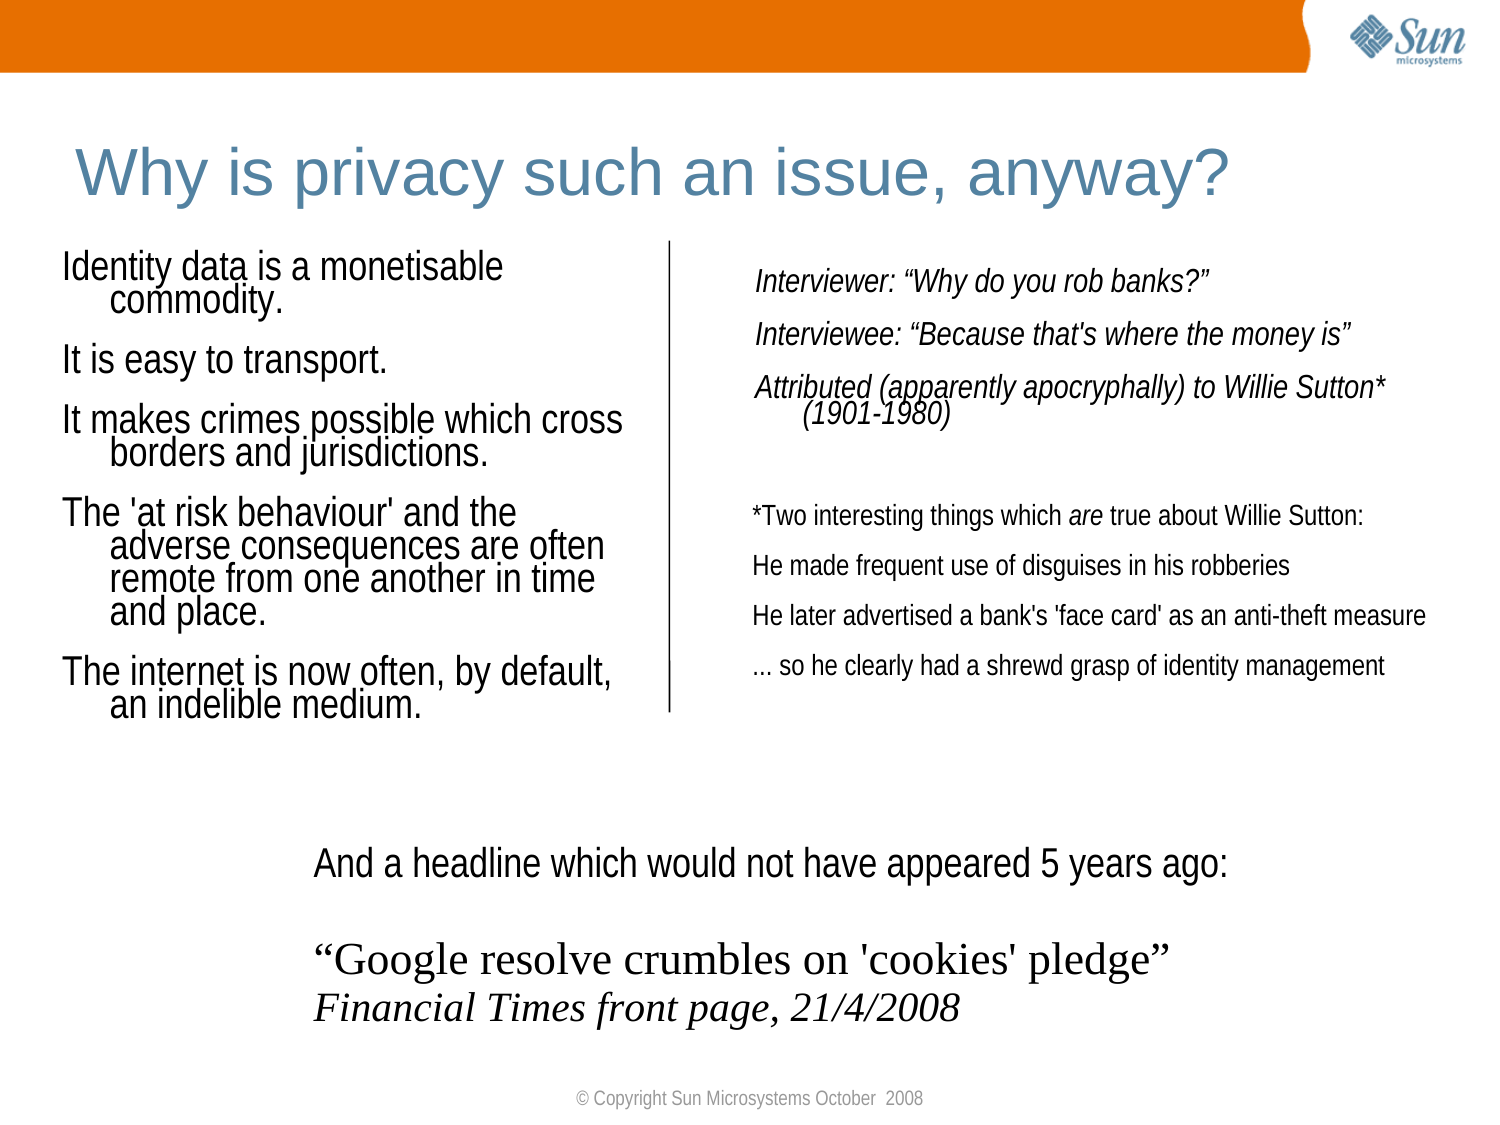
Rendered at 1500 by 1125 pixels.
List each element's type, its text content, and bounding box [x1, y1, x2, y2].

text_box *Two interesting things which are true about Willie Sutton: He made frequent use of disguises in his robberies He later advertised a bank's 'face card' as an anti-theft measure ... so he clearly had a shrewd grasp of identity management [733, 506, 1488, 681]
text_box Identity data is a monetisable commodity. It is easy to transport. It makes crimes possible which cross borders and jurisdictions. The 'at risk behaviour' and the adverse consequences are often remote from one another in time and place. The internet is now often, by default, an indelible medium. [42, 254, 638, 726]
picture [0, 0, 1500, 75]
title Why is privacy such an issue, anyway? [75, 122, 1437, 228]
list Interviewer: “Why do you rob banks?” Interviewee: “Because that's where the money is” Attributed (apparently apocryphally) to Willie Sutton* (1901-1980) [735, 271, 1402, 458]
text_box And a headline which would not have appeared 5 years ago: “Google resolve crumbles on 'cookies' pledge” Financial Times front page, 21/4/2008 [298, 844, 1244, 1035]
